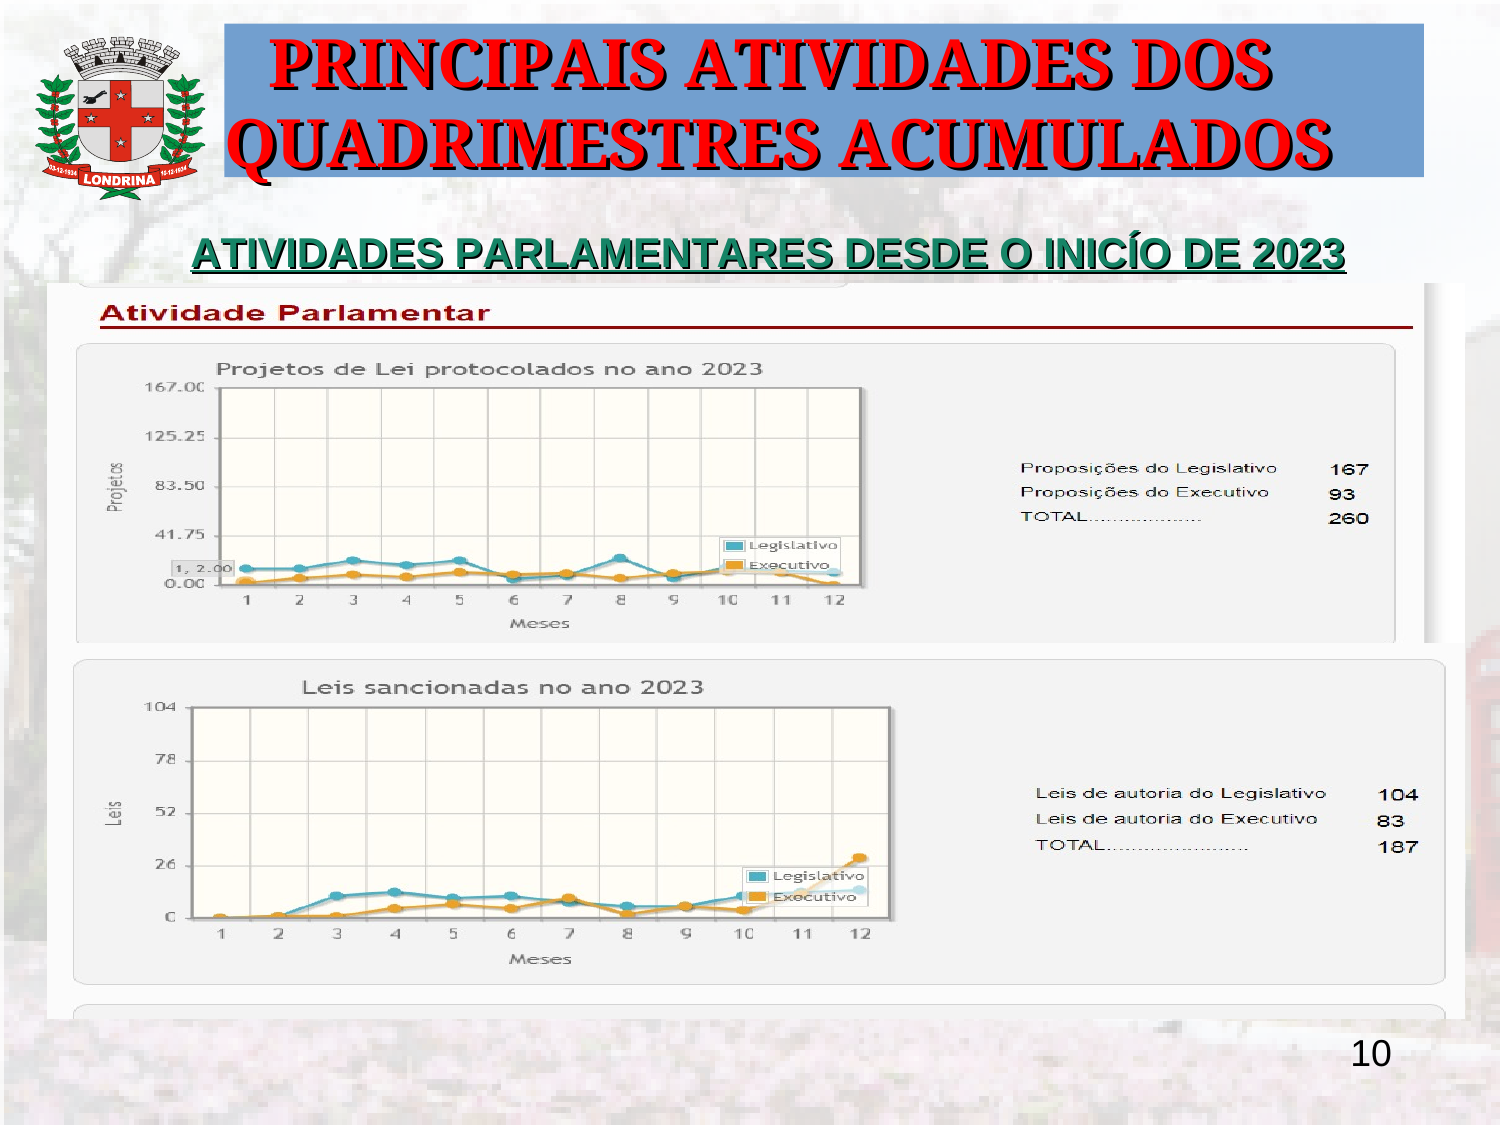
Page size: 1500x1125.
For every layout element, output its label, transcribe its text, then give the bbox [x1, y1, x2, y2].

text_box <número> [1335, 1021, 1500, 1092]
text_box ATIVIDADES PARLAMENTARES DESDE O INICÍO DE 2023 [82, 200, 1453, 283]
picture [47, 283, 1465, 1019]
picture [35, 36, 206, 201]
text_box PRINCIPAIS ATIVIDADES DOS QUADRIMESTRES ACUMULADOS [224, 23, 1424, 178]
